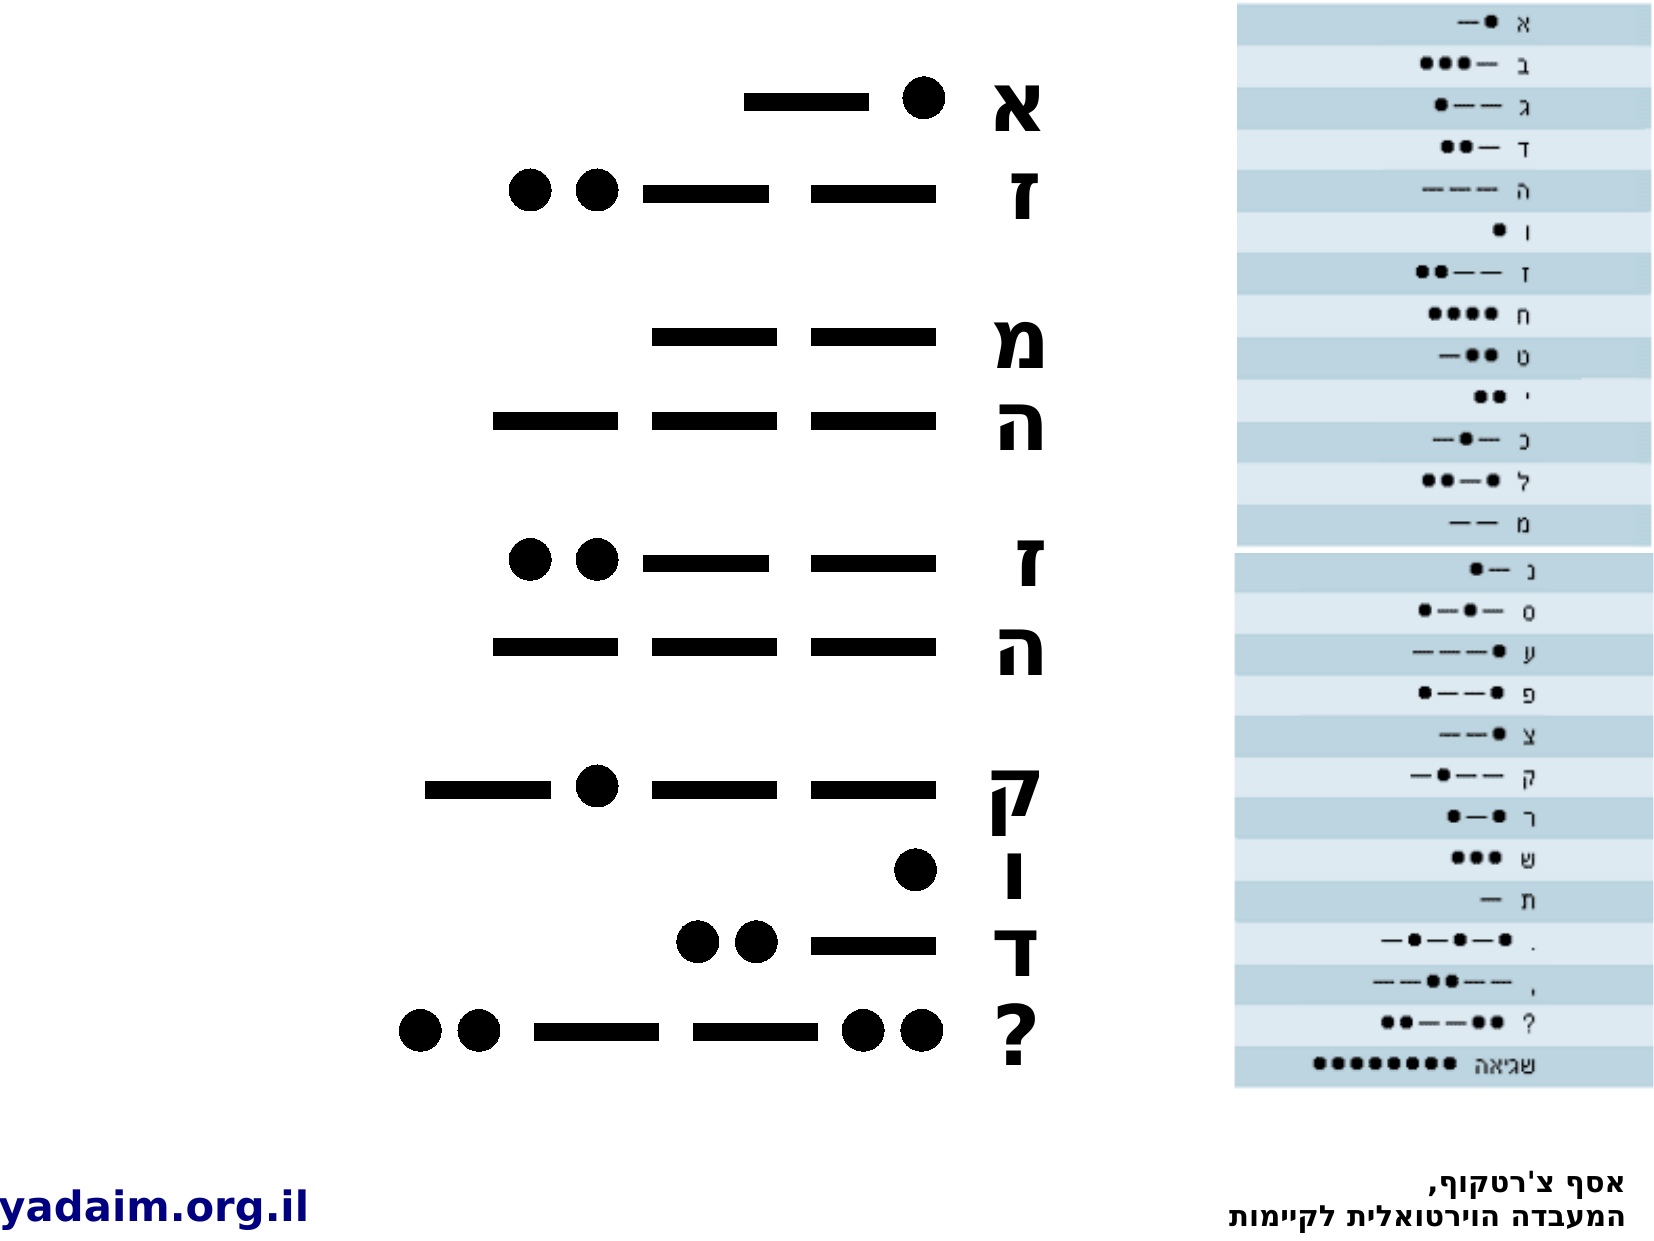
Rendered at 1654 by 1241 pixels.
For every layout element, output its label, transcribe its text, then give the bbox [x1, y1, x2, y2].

text_box [842, 1009, 885, 1052]
text_box ה [983, 590, 1066, 798]
text_box א [944, 47, 1063, 166]
text_box [902, 76, 944, 119]
text_box [457, 1009, 500, 1052]
text_box ק [980, 732, 1062, 958]
text_box ו [991, 815, 1044, 891]
text_box [509, 538, 552, 581]
text_box ? [978, 980, 1056, 1088]
text_box ז [993, 135, 1058, 243]
text_box bayadaim.org.il [13, 1175, 324, 1237]
picture [1231, 0, 1654, 1093]
text_box [900, 1009, 943, 1052]
text_box [894, 848, 937, 891]
text_box [576, 538, 619, 581]
text_box [509, 168, 552, 211]
text_box [576, 764, 619, 807]
text_box [399, 1009, 442, 1052]
text_box מ [982, 283, 1066, 391]
text_box [576, 168, 619, 211]
text_box [735, 920, 778, 963]
text_box ד [976, 891, 1056, 999]
text_box אסף צ'רטקוף, המעבדה הוירטואלית לקיימות [1181, 1157, 1641, 1238]
text_box ז [993, 501, 1063, 590]
text_box ה [983, 366, 1065, 473]
text_box [676, 920, 719, 963]
